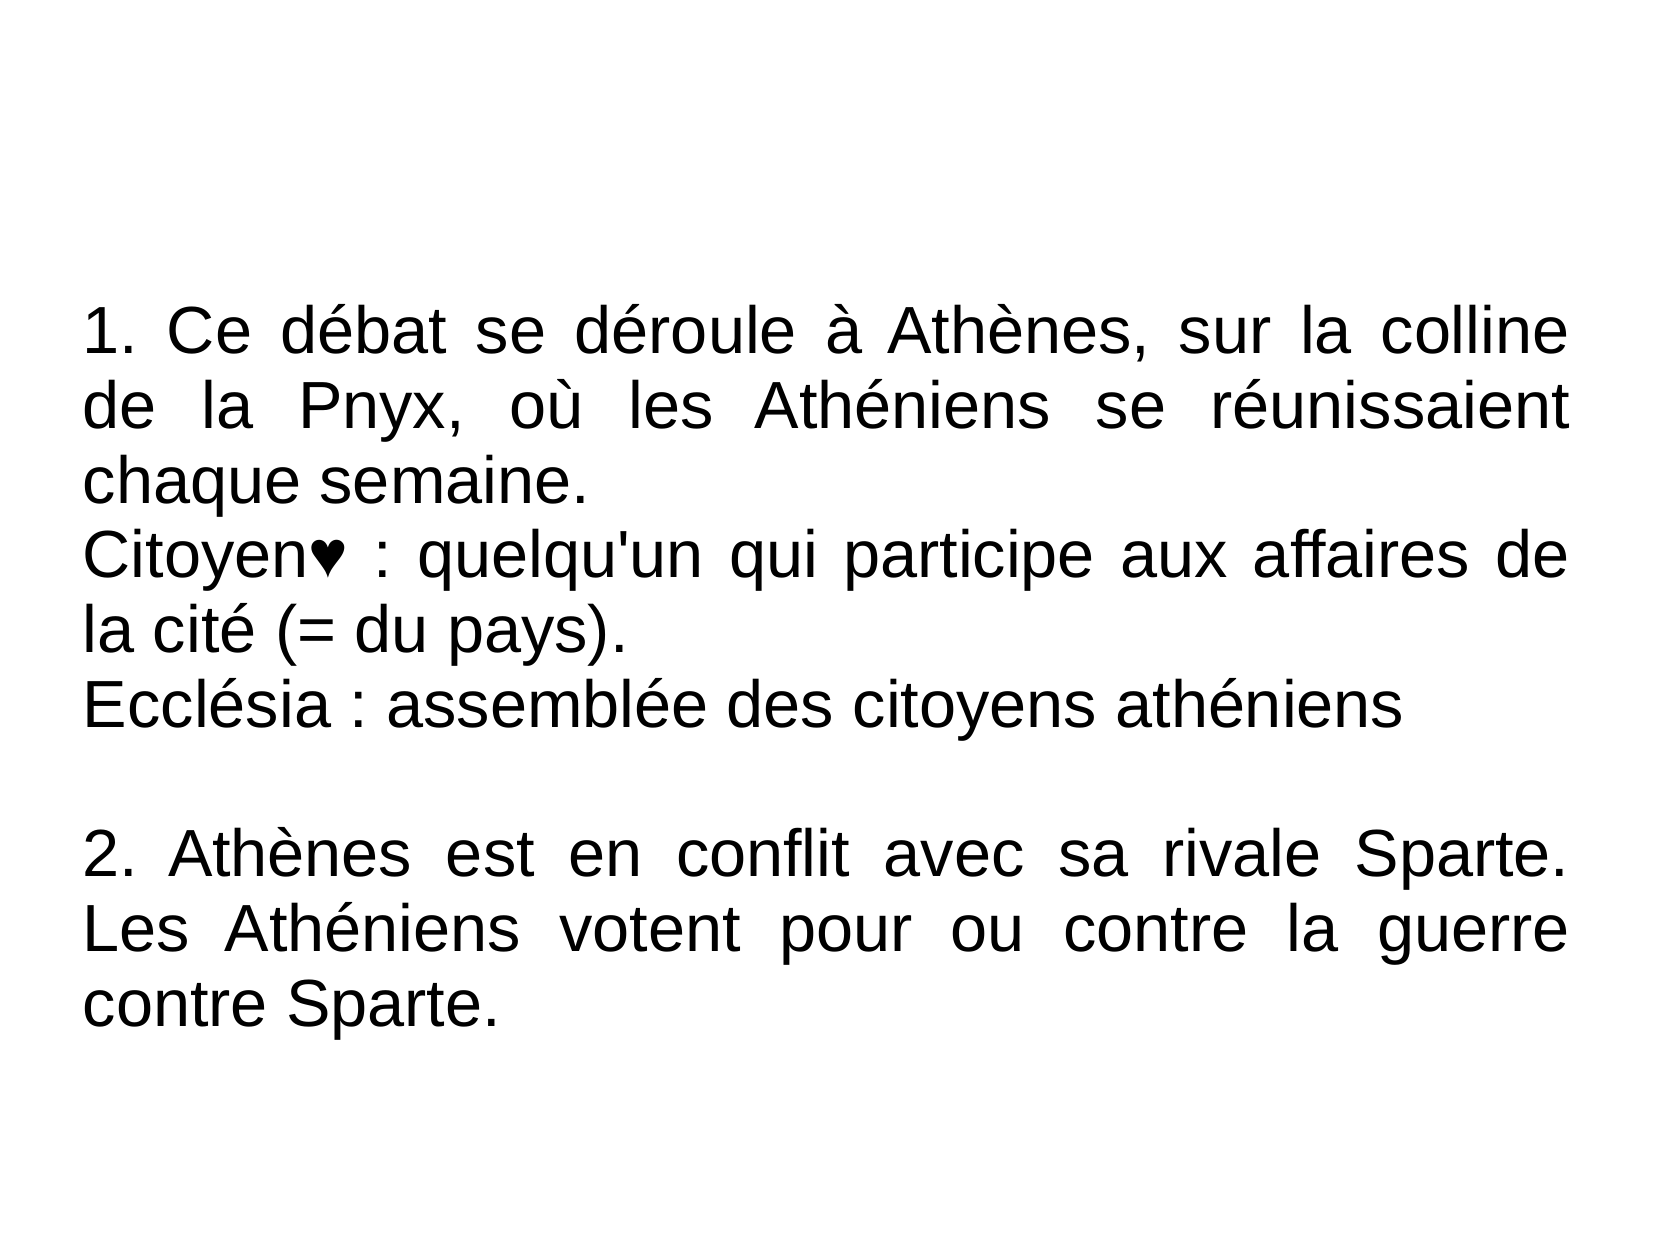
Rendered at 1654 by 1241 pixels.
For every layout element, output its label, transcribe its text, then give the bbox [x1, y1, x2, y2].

subtitle 1. Ce débat se déroule à Athènes, sur la colline de la Pnyx, où les Athéniens se réunissaient chaque semaine. Citoyen♥ : quelqu'un qui participe aux affaires de la cité (= du pays). Ecclésia : assemblée des citoyens athéniens 2. Athènes est en conflit avec sa rivale Sparte. Les Athéniens votent pour ou contre la guerre contre Sparte. [82, 293, 1571, 1106]
